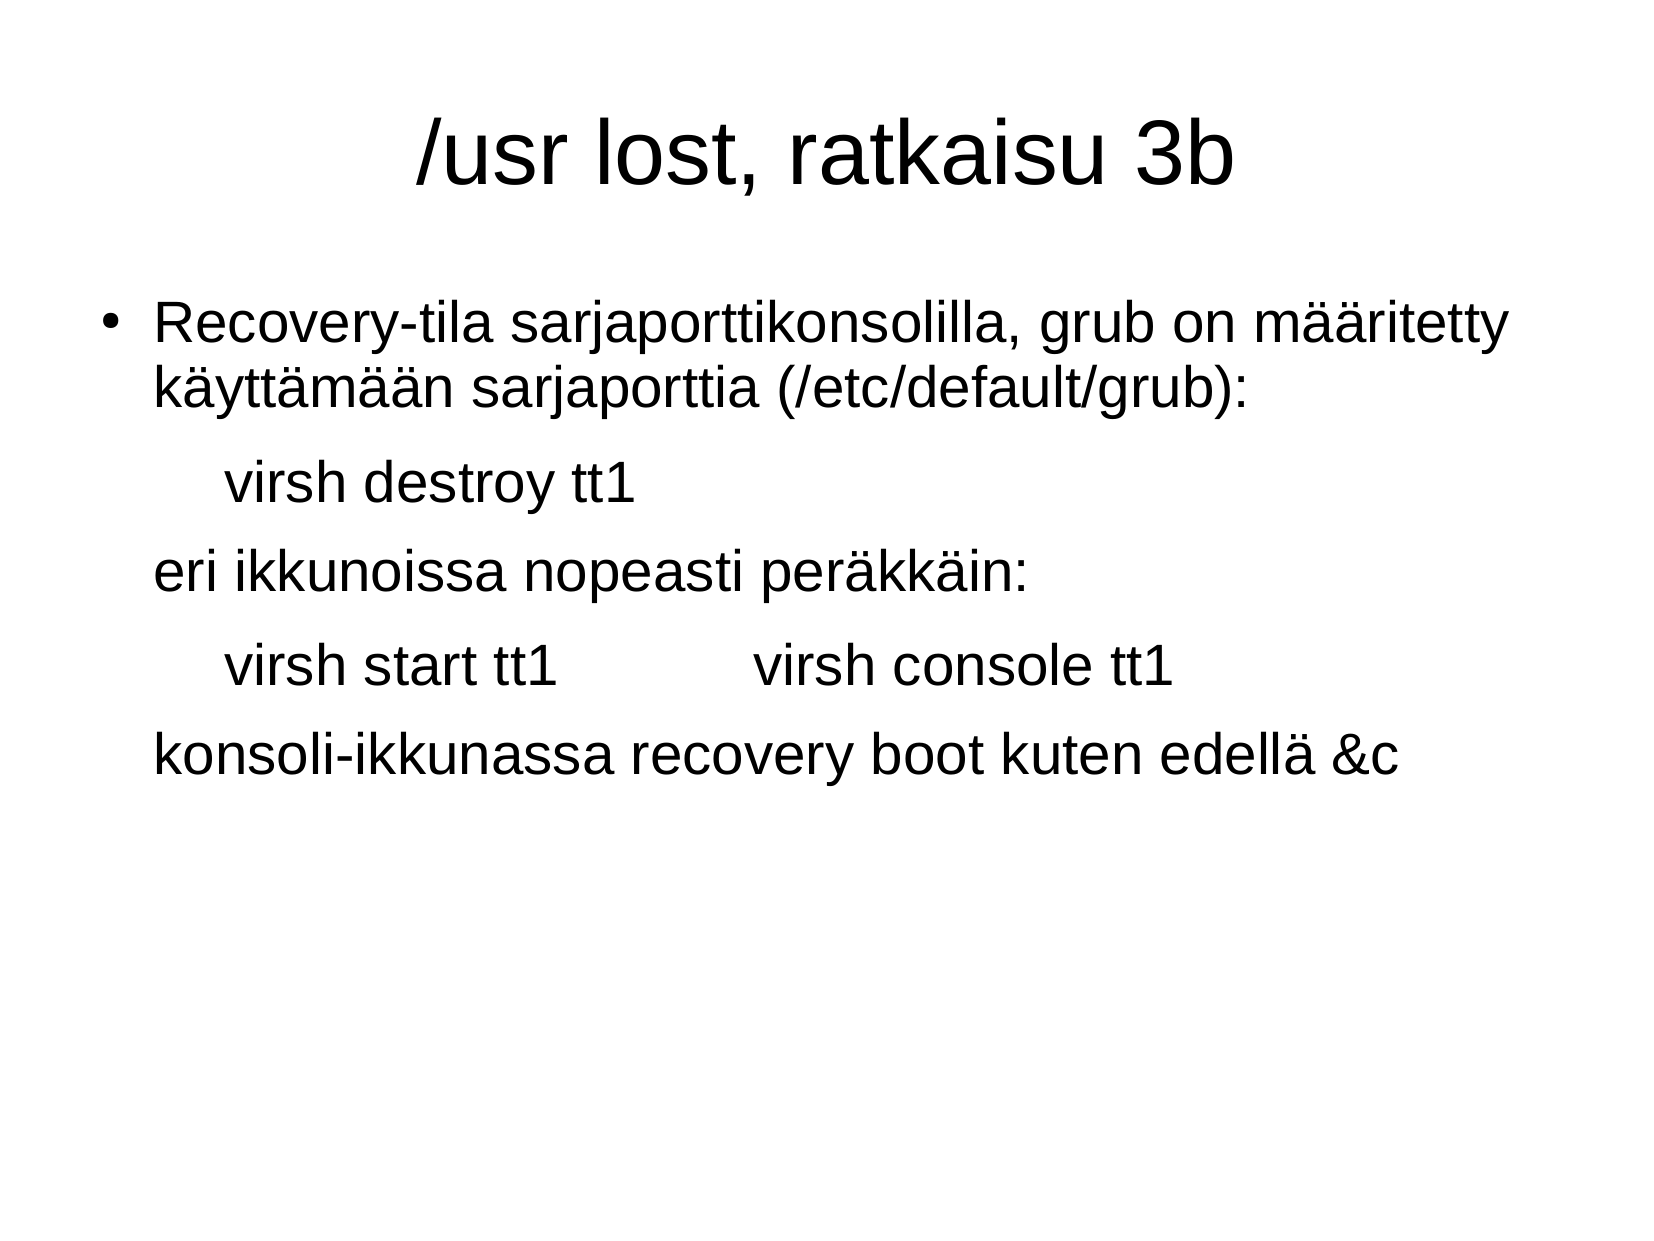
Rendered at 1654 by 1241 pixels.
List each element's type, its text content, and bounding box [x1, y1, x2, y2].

list Recovery-tila sarjaporttikonsolilla, grub on määritetty käyttämään sarjaporttia (/etc/default/grub): virsh destroy tt1 eri ikkunoissa nopeasti peräkkäin: virsh start tt1 virsh console tt1 konsoli-ikkunassa recovery boot kuten edellä &c [82, 290, 1571, 1010]
title /usr lost, ratkaisu 3b [82, 49, 1571, 257]
